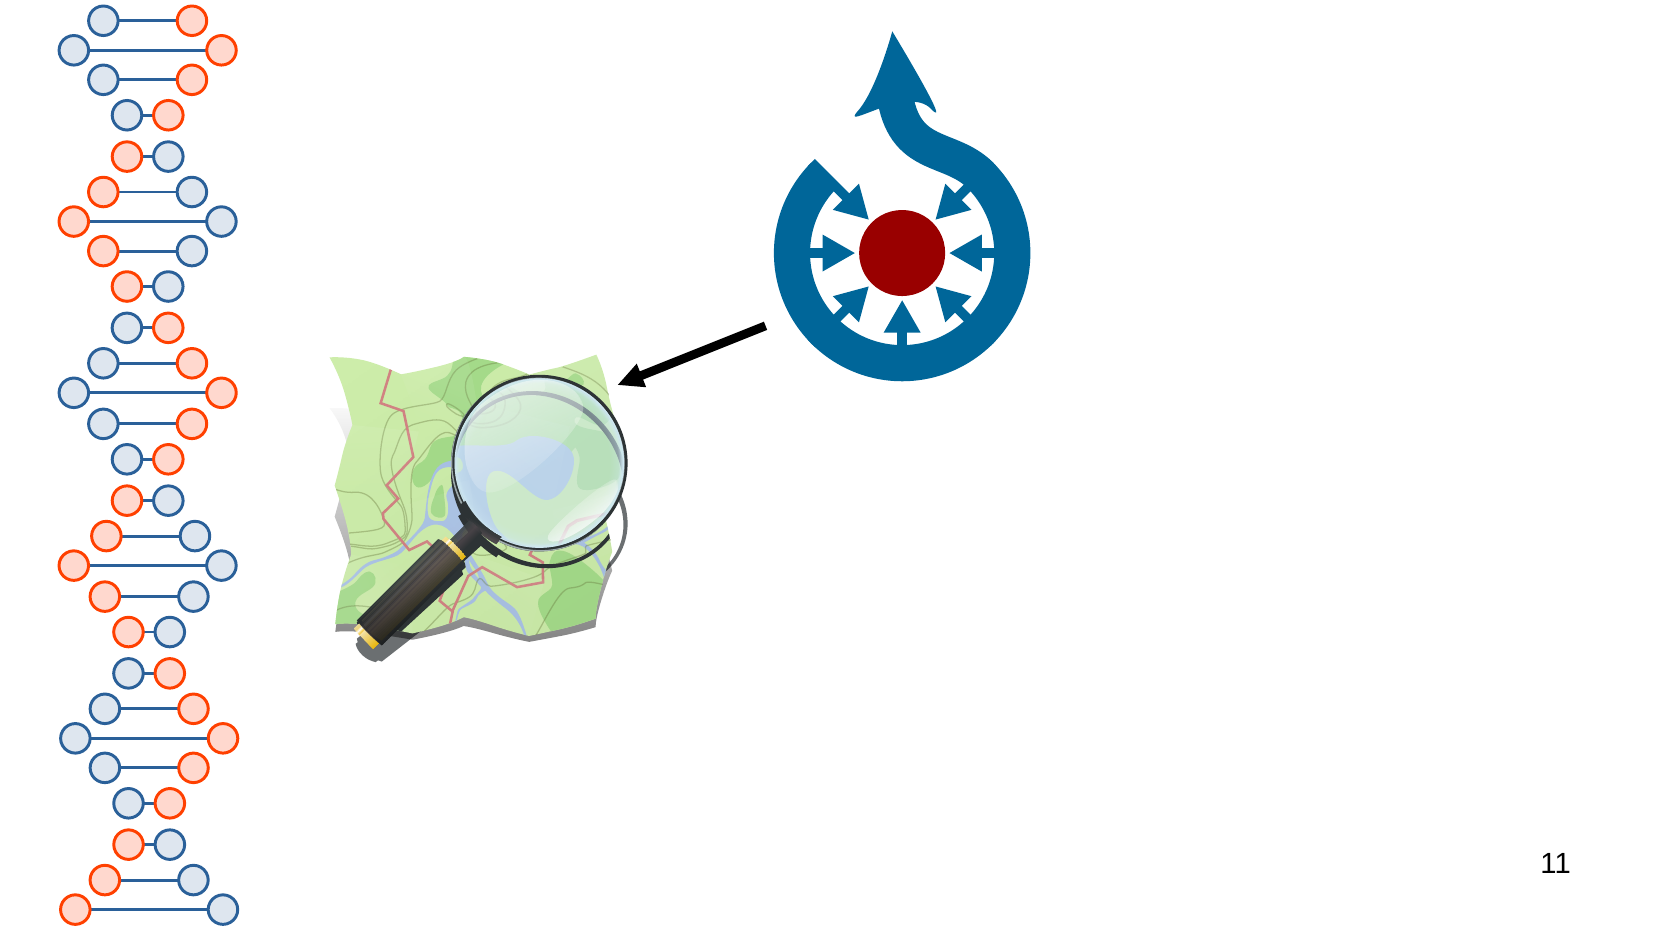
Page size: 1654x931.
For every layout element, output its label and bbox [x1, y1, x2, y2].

picture [770, 30, 1034, 384]
picture [318, 354, 643, 680]
